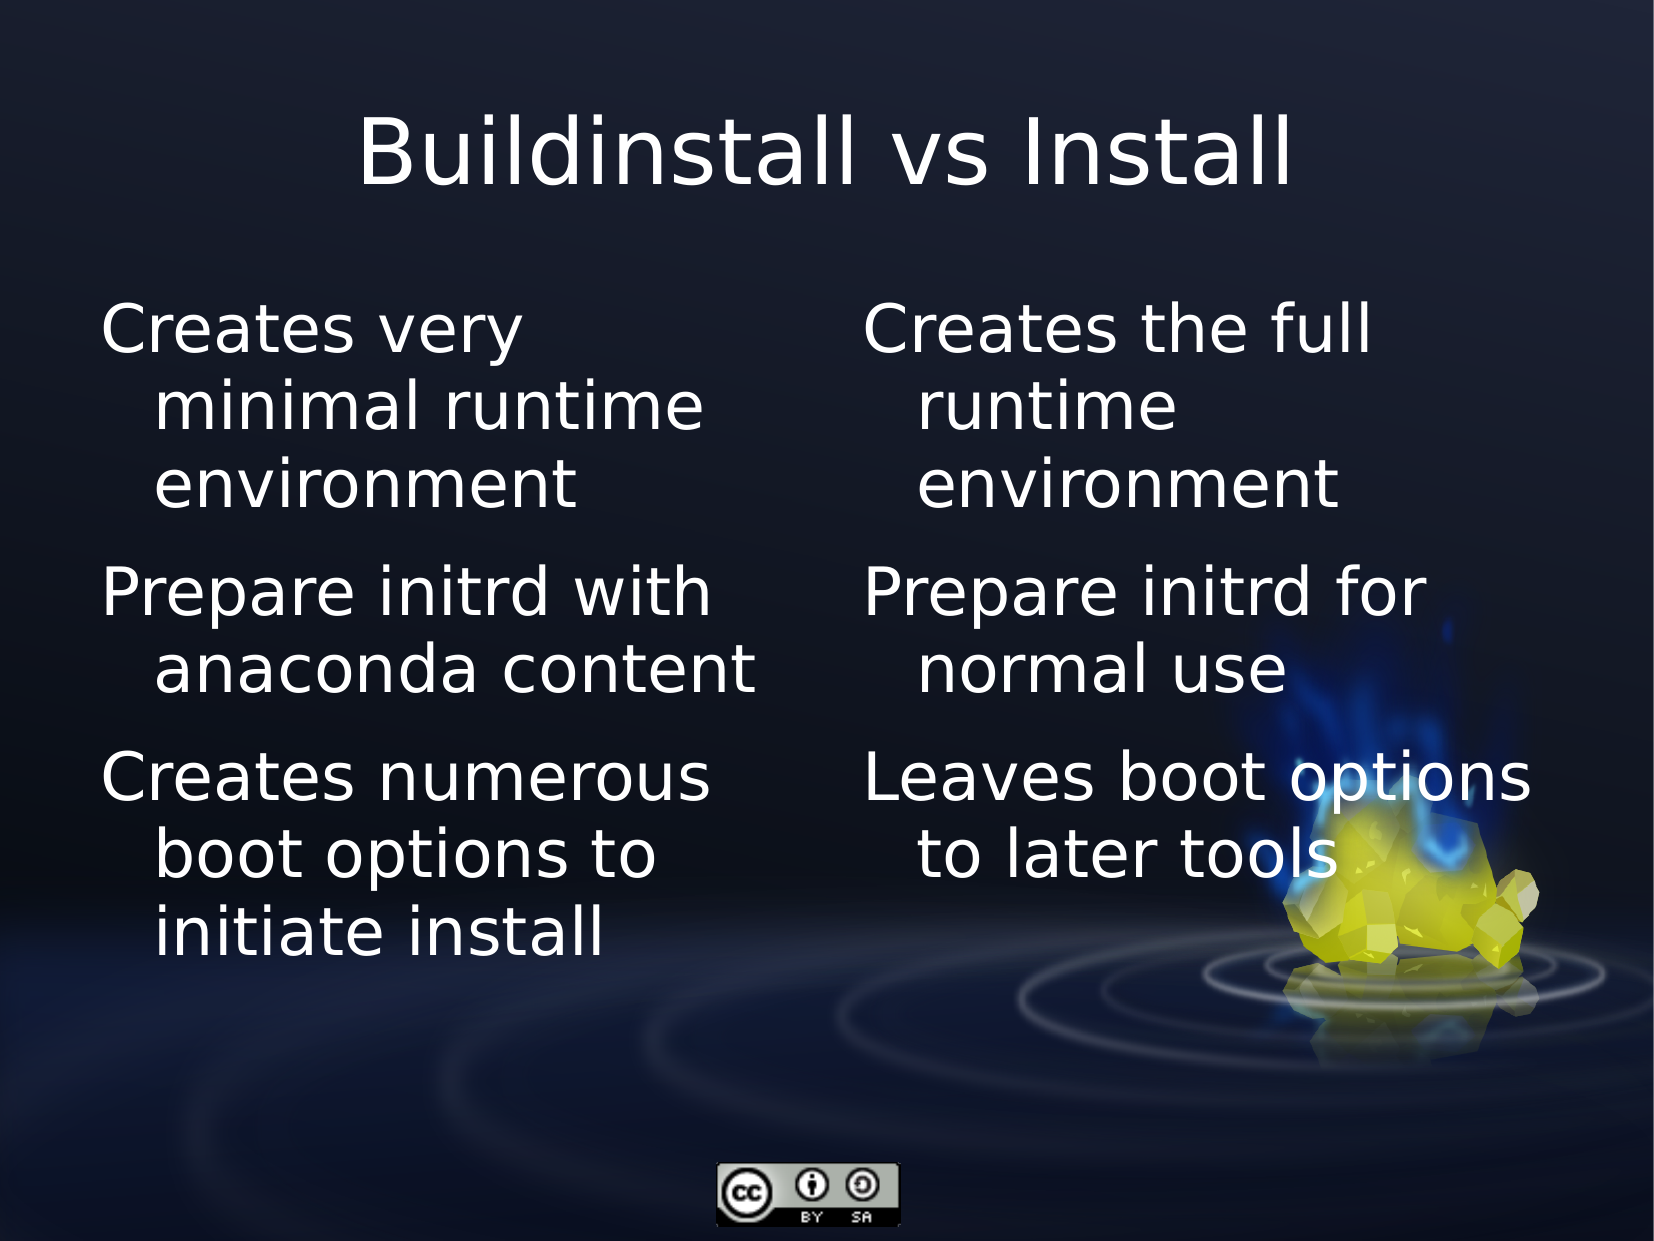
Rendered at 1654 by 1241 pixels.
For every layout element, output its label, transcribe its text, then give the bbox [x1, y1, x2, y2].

title Buildinstall vs Install [82, 49, 1571, 257]
list Creates the full runtime environment Prepare initrd for normal use Leaves boot options to later tools [845, 290, 1572, 1094]
picture [0, 0, 1654, 1241]
list Creates very minimal runtime environment Prepare initrd with anaconda content Creates numerous boot options to initiate install [82, 290, 809, 1109]
